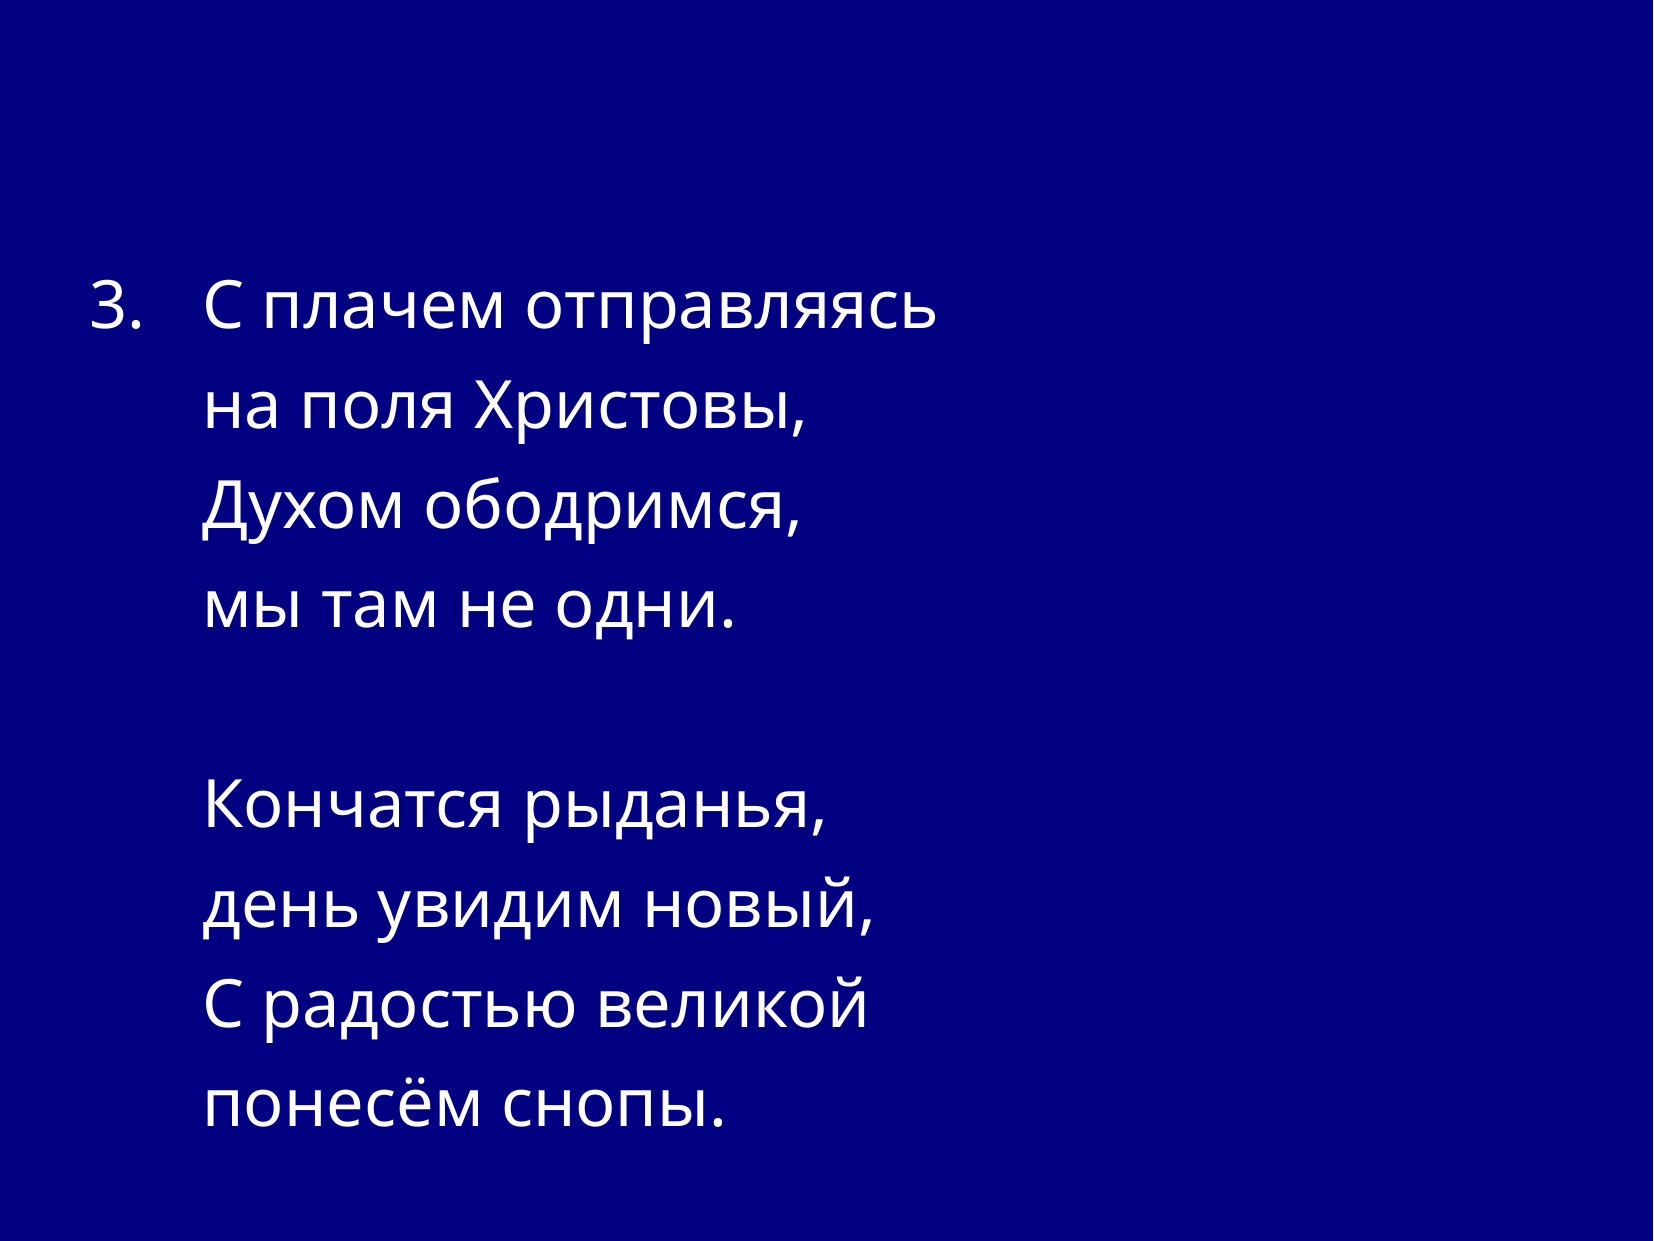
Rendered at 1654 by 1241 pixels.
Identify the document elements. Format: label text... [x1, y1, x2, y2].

text_box 3. С плачем отправляясь на поля Христовы, Духом ободримся, мы там не одни. Кончатся рыданья, день увидим новый, С радостью великой понесём снопы. [75, 150, 1576, 1163]
